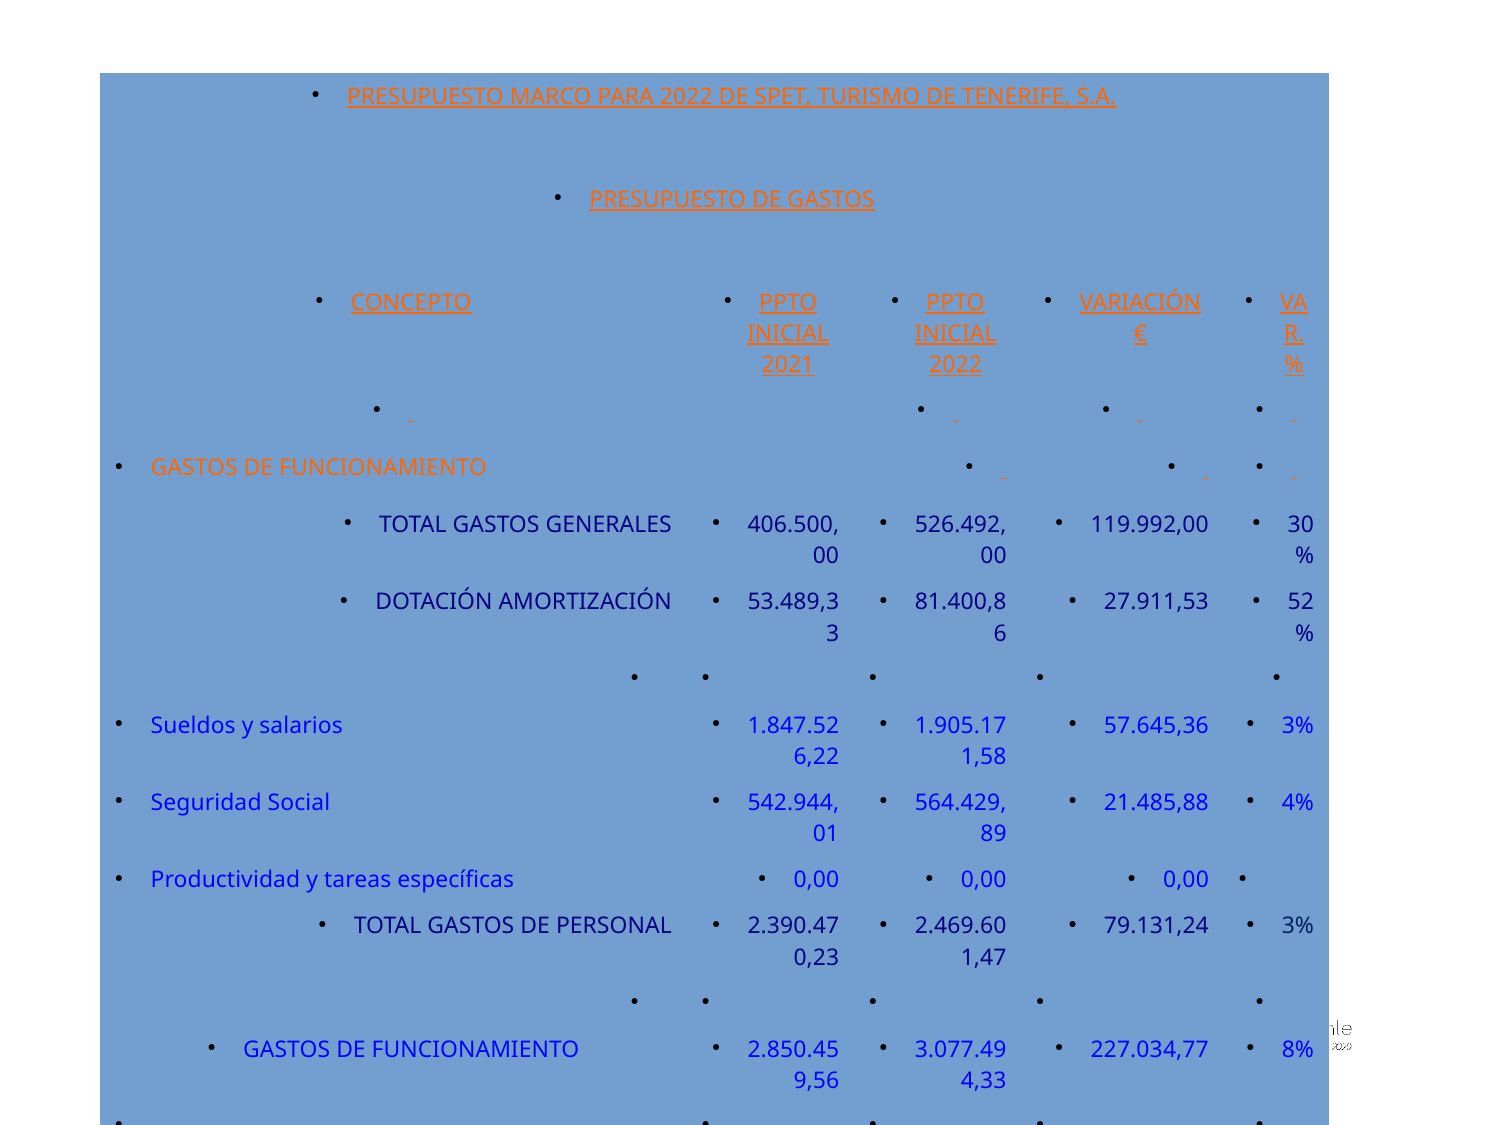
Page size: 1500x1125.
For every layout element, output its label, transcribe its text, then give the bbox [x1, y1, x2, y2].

table_cell 3.077.494,33 [854, 1025, 1022, 1103]
table_cell [687, 222, 854, 278]
table_cell [100, 1103, 687, 1125]
table_cell 0,00 [1022, 856, 1224, 902]
table_cell [1022, 387, 1224, 444]
table_cell [687, 979, 854, 1025]
table_cell [687, 1103, 854, 1125]
table_cell 3% [1224, 902, 1329, 979]
table_cell [1224, 655, 1329, 701]
table_cell 2.390.470,23 [687, 902, 854, 979]
table_cell PPTO INICIAL 2022 [854, 278, 1022, 387]
table_cell [854, 1103, 1022, 1125]
table_cell 406.500,00 [687, 501, 854, 578]
table_cell [687, 119, 854, 176]
table_cell [1224, 856, 1329, 902]
table_cell [1224, 222, 1329, 278]
table_cell [1224, 119, 1329, 176]
table_cell [687, 444, 854, 501]
table_cell VARIACIÓN € [1022, 278, 1224, 387]
table_cell 3% [1224, 701, 1329, 779]
table_cell 21.485,88 [1022, 779, 1224, 856]
table_cell 227.034,77 [1022, 1025, 1224, 1103]
table_cell [854, 979, 1022, 1025]
table_cell [687, 655, 854, 701]
table_cell PPTO INICIAL 2021 [687, 278, 854, 387]
table_cell 1.905.171,58 [854, 701, 1022, 779]
table_cell [100, 979, 687, 1025]
table_cell [1224, 444, 1329, 501]
table_cell [854, 444, 1022, 501]
table_cell [100, 119, 687, 176]
table_cell DOTACIÓN AMORTIZACIÓN [100, 578, 687, 655]
table_cell [1224, 387, 1329, 444]
table_header PRESUPUESTO MARCO PARA 2022 DE SPET, TURISMO DE TENERIFE, S.A. [100, 73, 1329, 119]
table_cell 52% [1224, 578, 1329, 655]
table_cell 2.469.601,47 [854, 902, 1022, 979]
table_cell [1224, 1103, 1329, 1125]
table_cell [1022, 119, 1224, 176]
table_cell [1022, 655, 1224, 701]
table_cell [100, 387, 687, 444]
table_cell GASTOS DE FUNCIONAMIENTO [100, 444, 687, 501]
picture [1329, 983, 1352, 1053]
table_cell [687, 387, 854, 444]
table_cell [854, 655, 1022, 701]
table_cell TOTAL GASTOS DE PERSONAL [100, 902, 687, 979]
table_cell [1022, 1103, 1224, 1125]
table_cell 119.992,00 [1022, 501, 1224, 578]
table_cell [100, 655, 687, 701]
table_cell 2.850.459,56 [687, 1025, 854, 1103]
table_cell [854, 387, 1022, 444]
table_cell [854, 119, 1022, 176]
table_cell 30% [1224, 501, 1329, 578]
table_cell Seguridad Social [100, 779, 687, 856]
table_cell [1022, 979, 1224, 1025]
table_cell 53.489,33 [687, 578, 854, 655]
table_cell CONCEPTO [100, 278, 687, 387]
table_cell 57.645,36 [1022, 701, 1224, 779]
table_cell GASTOS DE FUNCIONAMIENTO [100, 1025, 687, 1103]
table_cell 1.847.526,22 [687, 701, 854, 779]
table_cell 4% [1224, 779, 1329, 856]
table_cell 8% [1224, 1025, 1329, 1103]
table_cell 542.944,01 [687, 779, 854, 856]
table_cell [100, 222, 687, 278]
table_cell [1022, 222, 1224, 278]
table_cell [1022, 444, 1224, 501]
table_cell 0,00 [854, 856, 1022, 902]
table_cell 0,00 [687, 856, 854, 902]
table_cell 79.131,24 [1022, 902, 1224, 979]
table_cell PRESUPUESTO DE GASTOS [100, 176, 1329, 222]
table_cell VAR. % [1224, 278, 1329, 387]
table_cell 564.429,89 [854, 779, 1022, 856]
table_cell 27.911,53 [1022, 578, 1224, 655]
table_cell [854, 222, 1022, 278]
table_cell [1224, 979, 1329, 1025]
table_cell Productividad y tareas específicas [100, 856, 687, 902]
table_cell 526.492,00 [854, 501, 1022, 578]
table_cell 81.400,86 [854, 578, 1022, 655]
table_cell TOTAL GASTOS GENERALES [100, 501, 687, 578]
table_cell Sueldos y salarios [100, 701, 687, 779]
